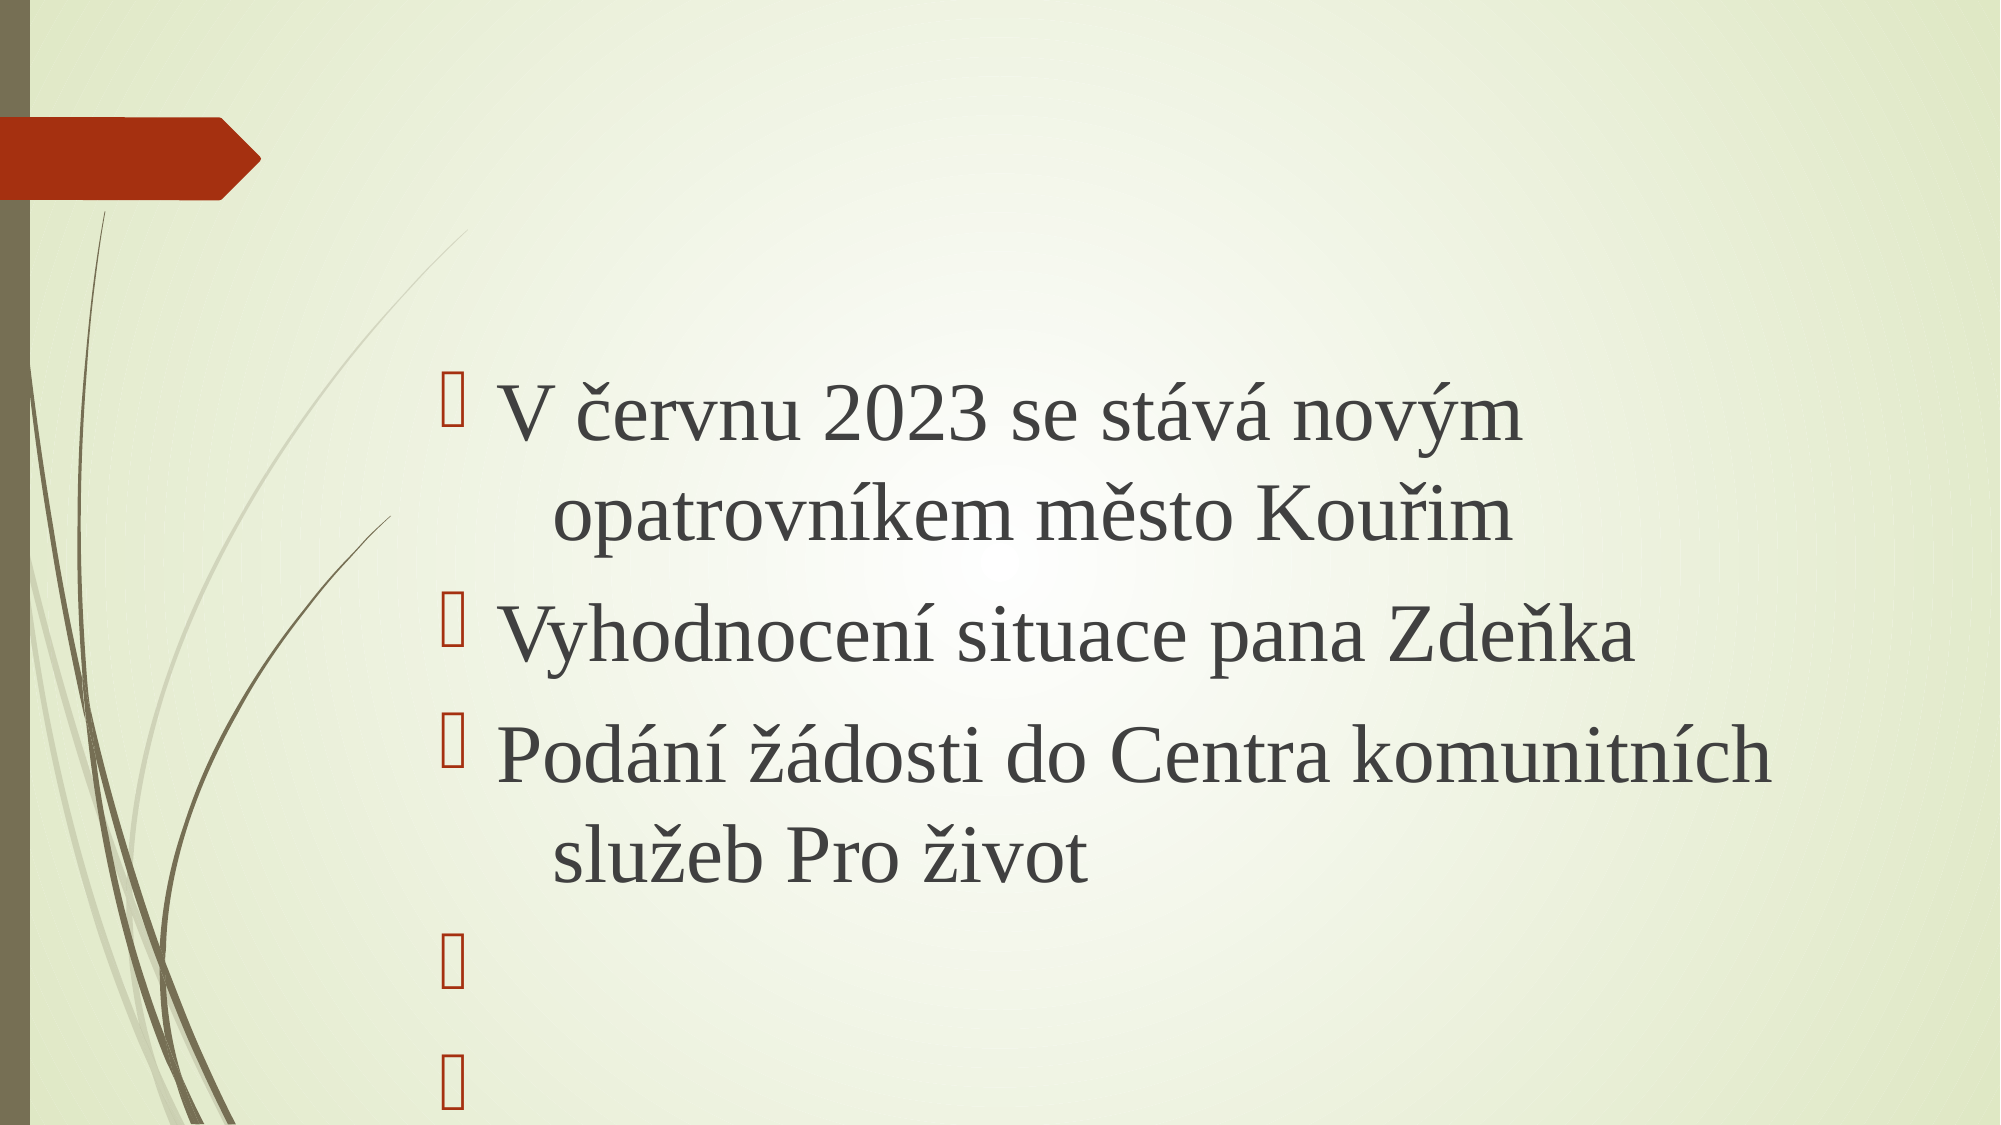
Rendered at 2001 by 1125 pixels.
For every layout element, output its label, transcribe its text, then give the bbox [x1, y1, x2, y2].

list V červnu 2023 se stává novým opatrovníkem město Kouřim Vyhodnocení situace pana Zdeňka Podání žádosti do Centra komunitních služeb Pro život [424, 350, 1888, 970]
